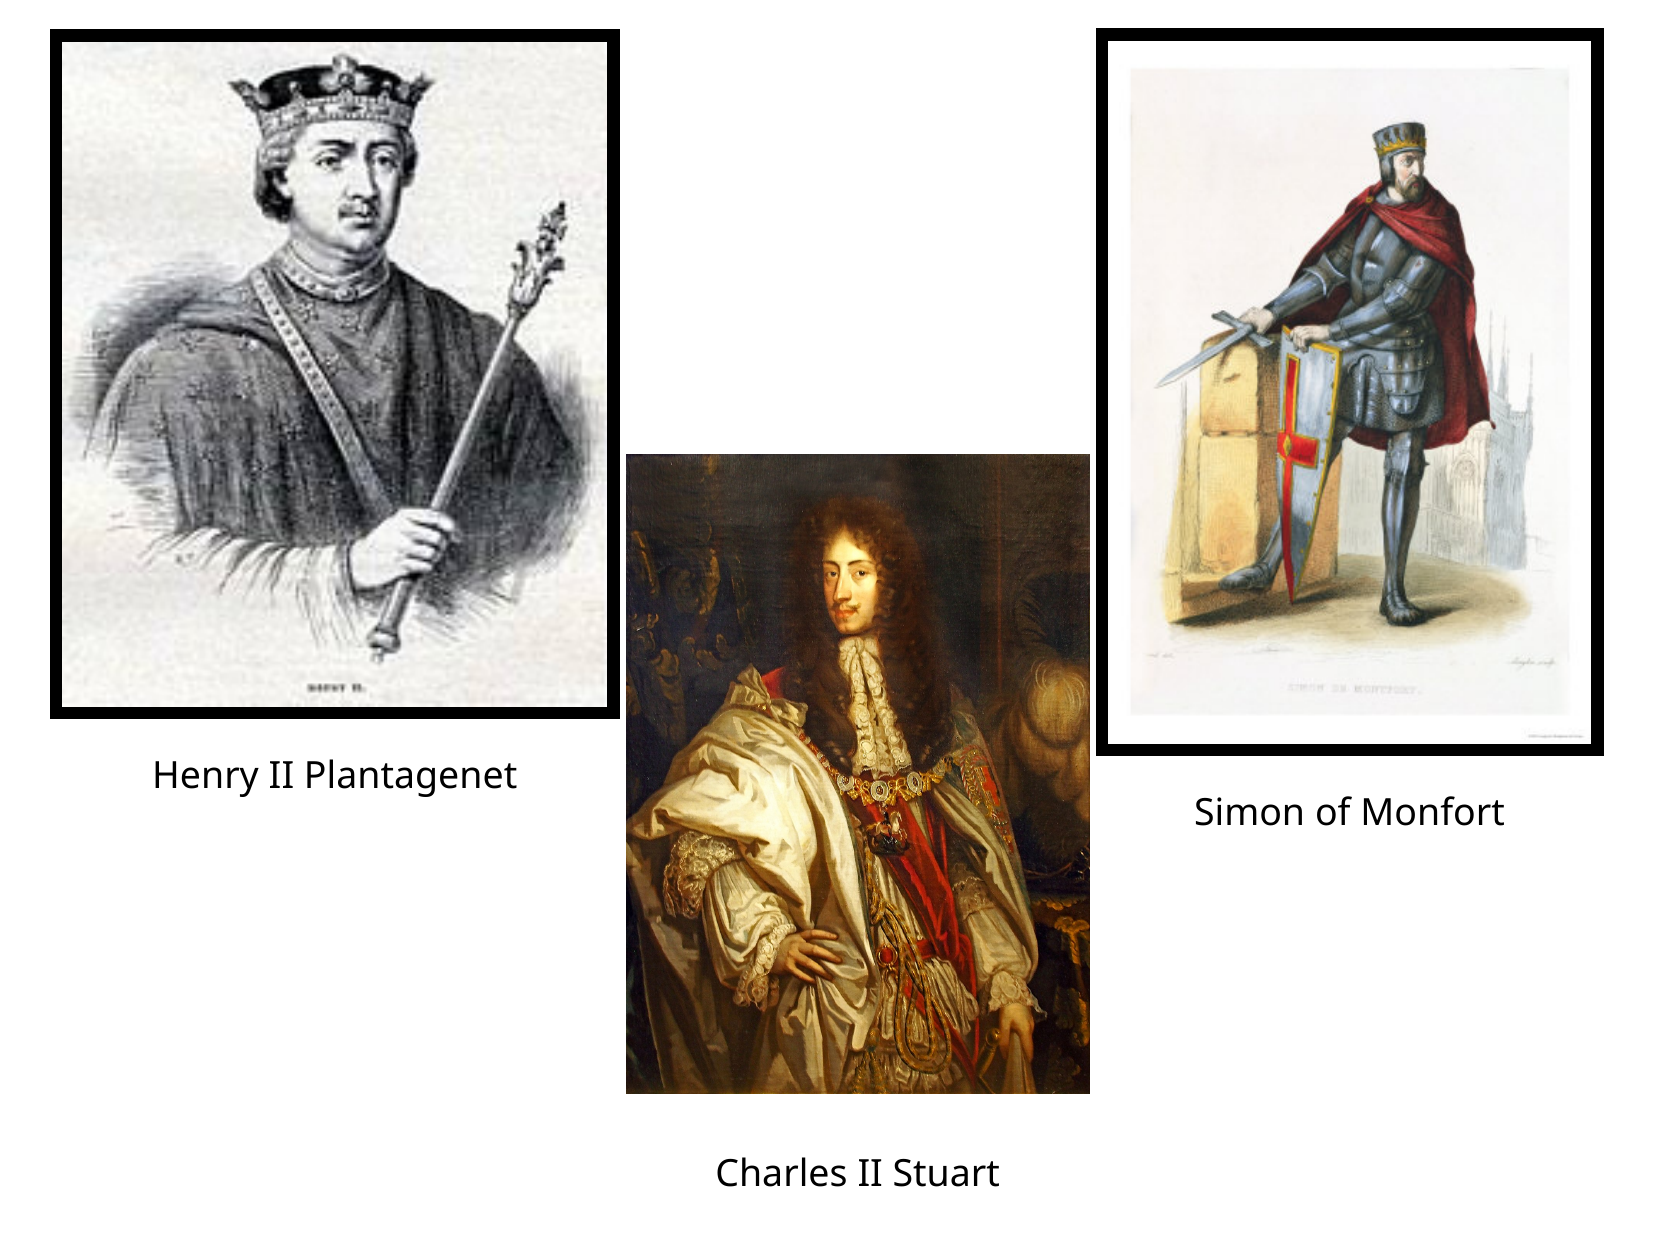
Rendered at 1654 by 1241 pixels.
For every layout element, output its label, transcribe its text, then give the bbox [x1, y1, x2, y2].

picture [62, 41, 608, 707]
picture [626, 454, 1090, 1094]
text_box Henry II Plantagenet [0, 743, 626, 805]
text_box Simon of Monfort [1090, 780, 1614, 841]
picture [1108, 40, 1592, 744]
text_box Charles II Stuart [677, 1141, 1039, 1202]
